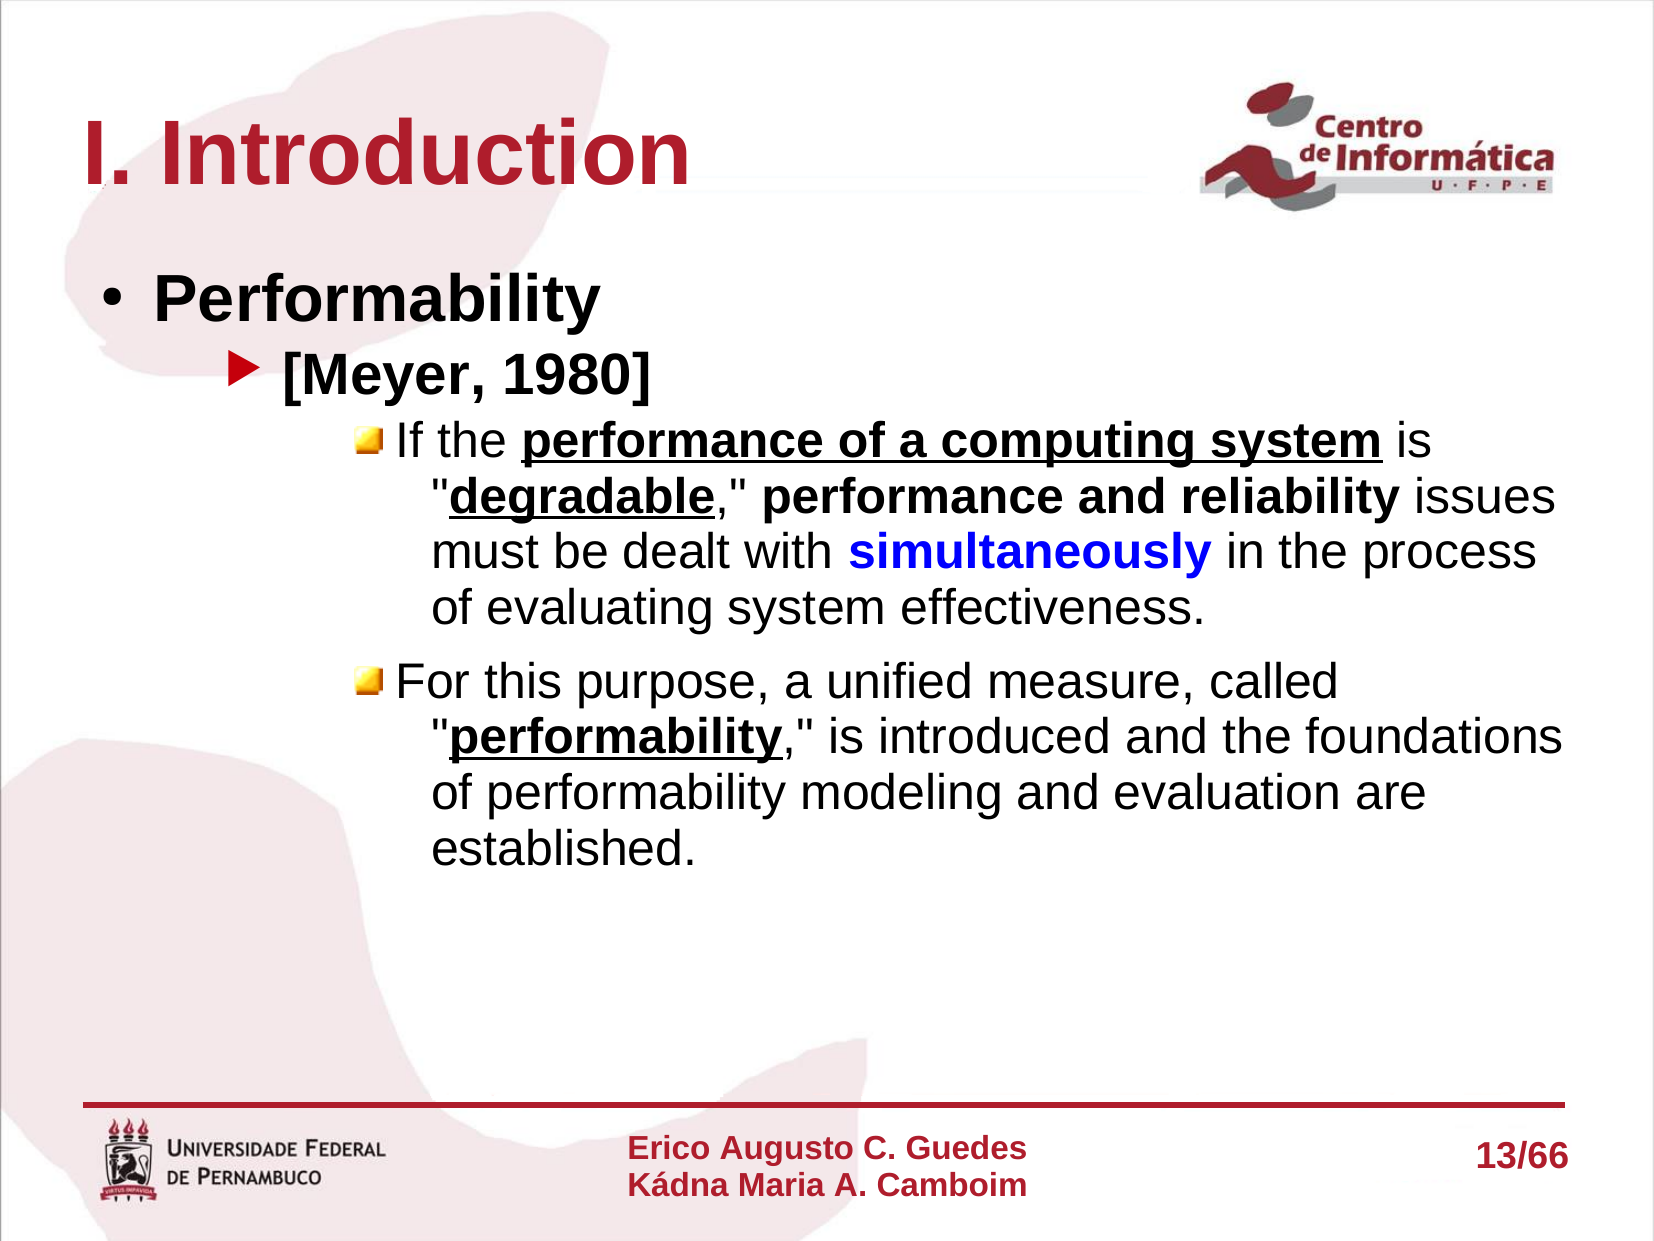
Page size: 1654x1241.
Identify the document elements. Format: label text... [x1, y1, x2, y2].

list Performability [Meyer, 1980] If the performance of a computing system is "degradable," performance and reliability issues must be dealt with simultaneously in the process of evaluating system effectiveness. For this purpose, a unified measure, called "performability," is introduced and the foundations of performability modeling and evaluation are established. [82, 260, 1571, 1065]
picture [0, 0, 1654, 1241]
title I. Introduction [82, 56, 1571, 250]
